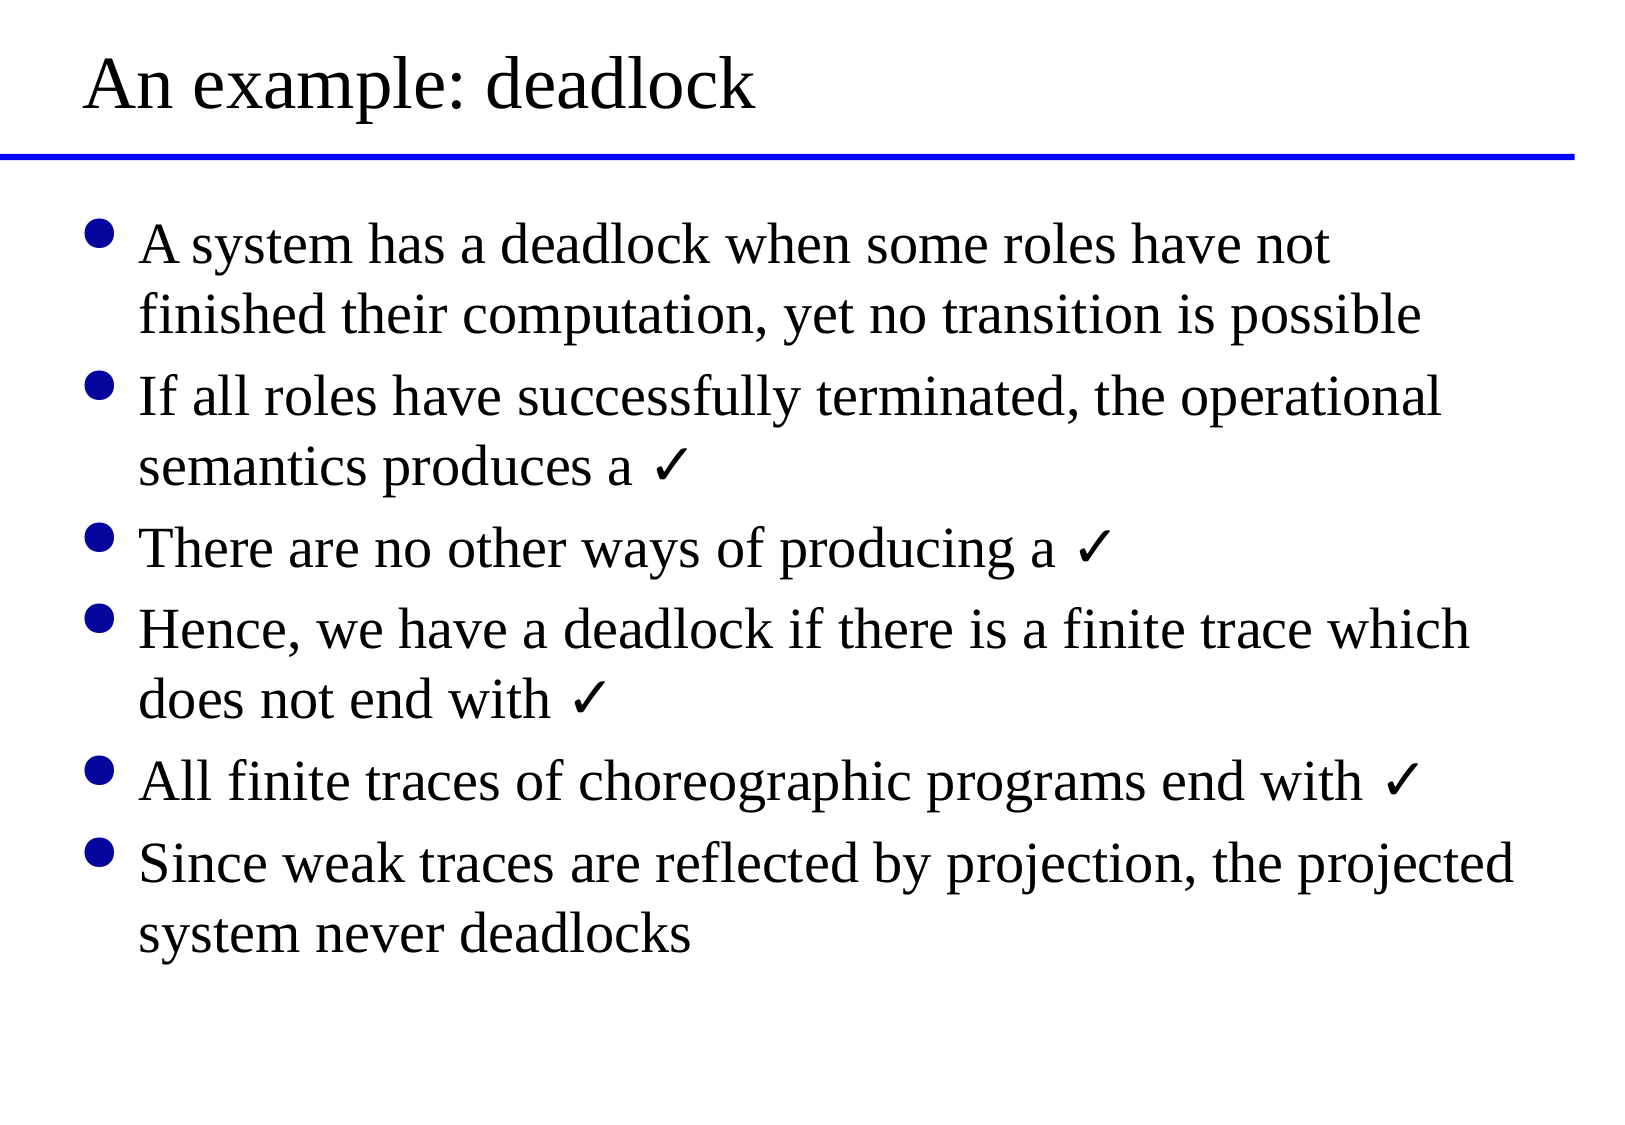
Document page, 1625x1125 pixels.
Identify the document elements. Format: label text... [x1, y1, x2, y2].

title An example: deadlock [67, 27, 1544, 131]
list A system has a deadlock when some roles have not finished their computation, yet no transition is possible If all roles have successfully terminated, the operational semantics produces a ✓ There are no other ways of producing a ✓ Hence, we have a deadlock if there is a finite trace which does not end with ✓ All finite traces of choreographic programs end with ✓ Since weak traces are reflected by projection, the projected system never deadlocks [67, 198, 1546, 1061]
